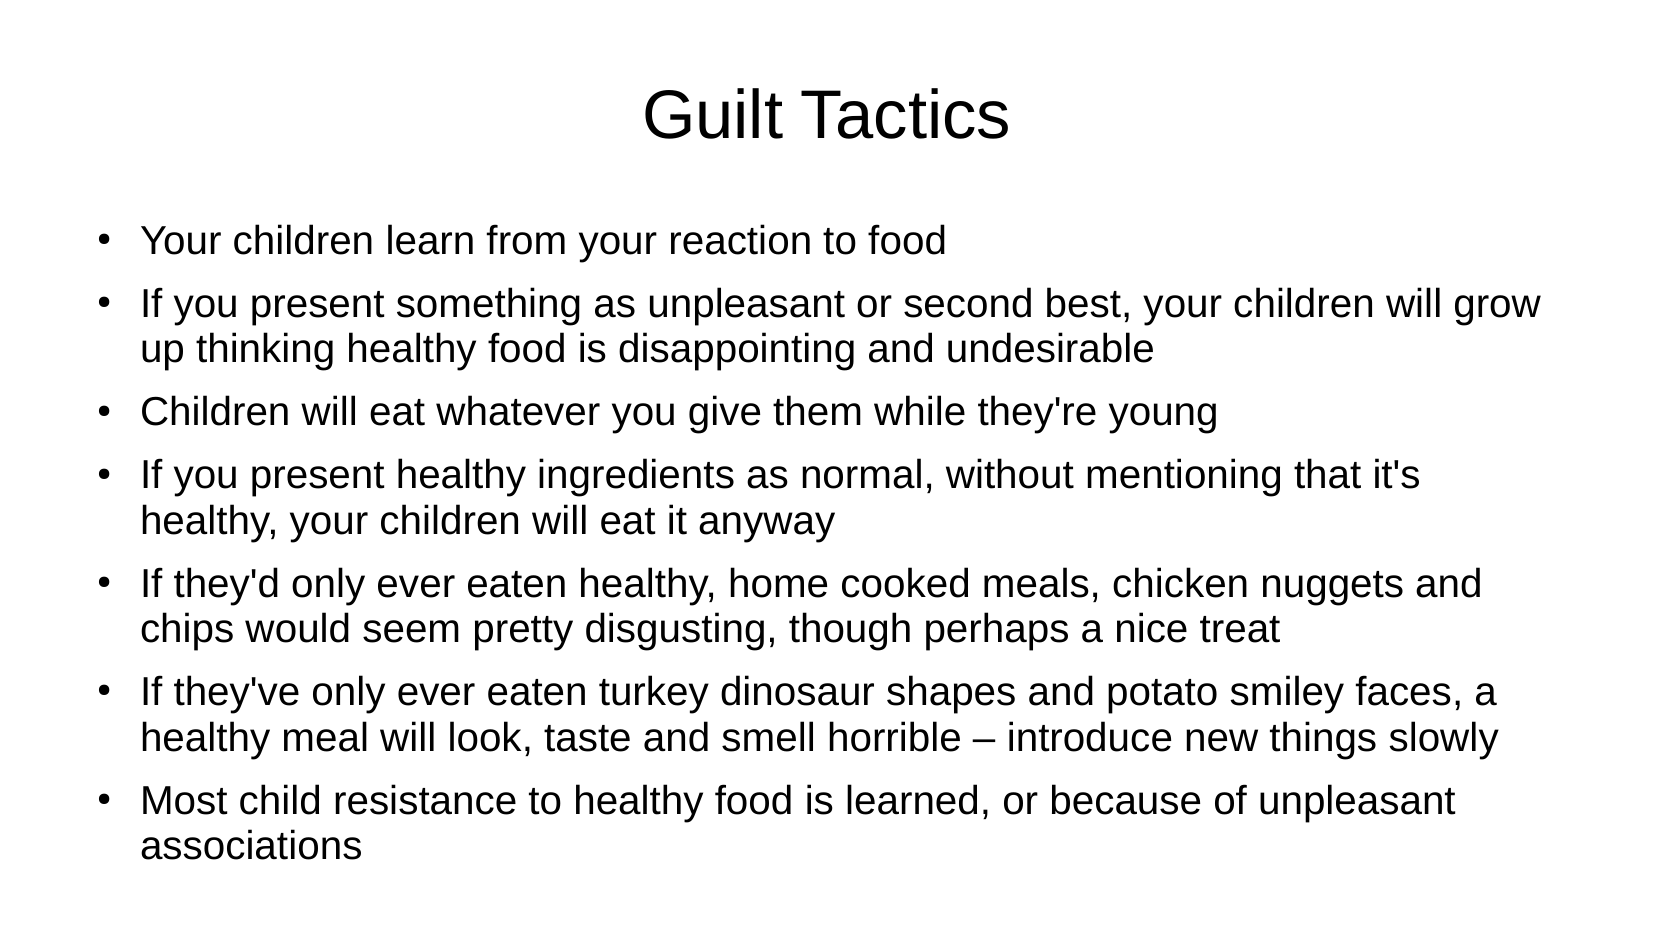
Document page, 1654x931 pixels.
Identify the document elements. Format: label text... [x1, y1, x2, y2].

title Guilt Tactics [82, 37, 1571, 193]
list Your children learn from your reaction to food If you present something as unpleasant or second best, your children will grow up thinking healthy food is disappointing and undesirable Children will eat whatever you give them while they're young If you present healthy ingredients as normal, without mentioning that it's healthy, your children will eat it anyway If they'd only ever eaten healthy, home cooked meals, chicken nuggets and chips would seem pretty disgusting, though perhaps a nice treat If they've only ever eaten turkey dinosaur shapes and potato smiley faces, a healthy meal will look, taste and smell horrible – introduce new things slowly Most child resistance to healthy food is learned, or because of unpleasant associations [82, 217, 1571, 875]
